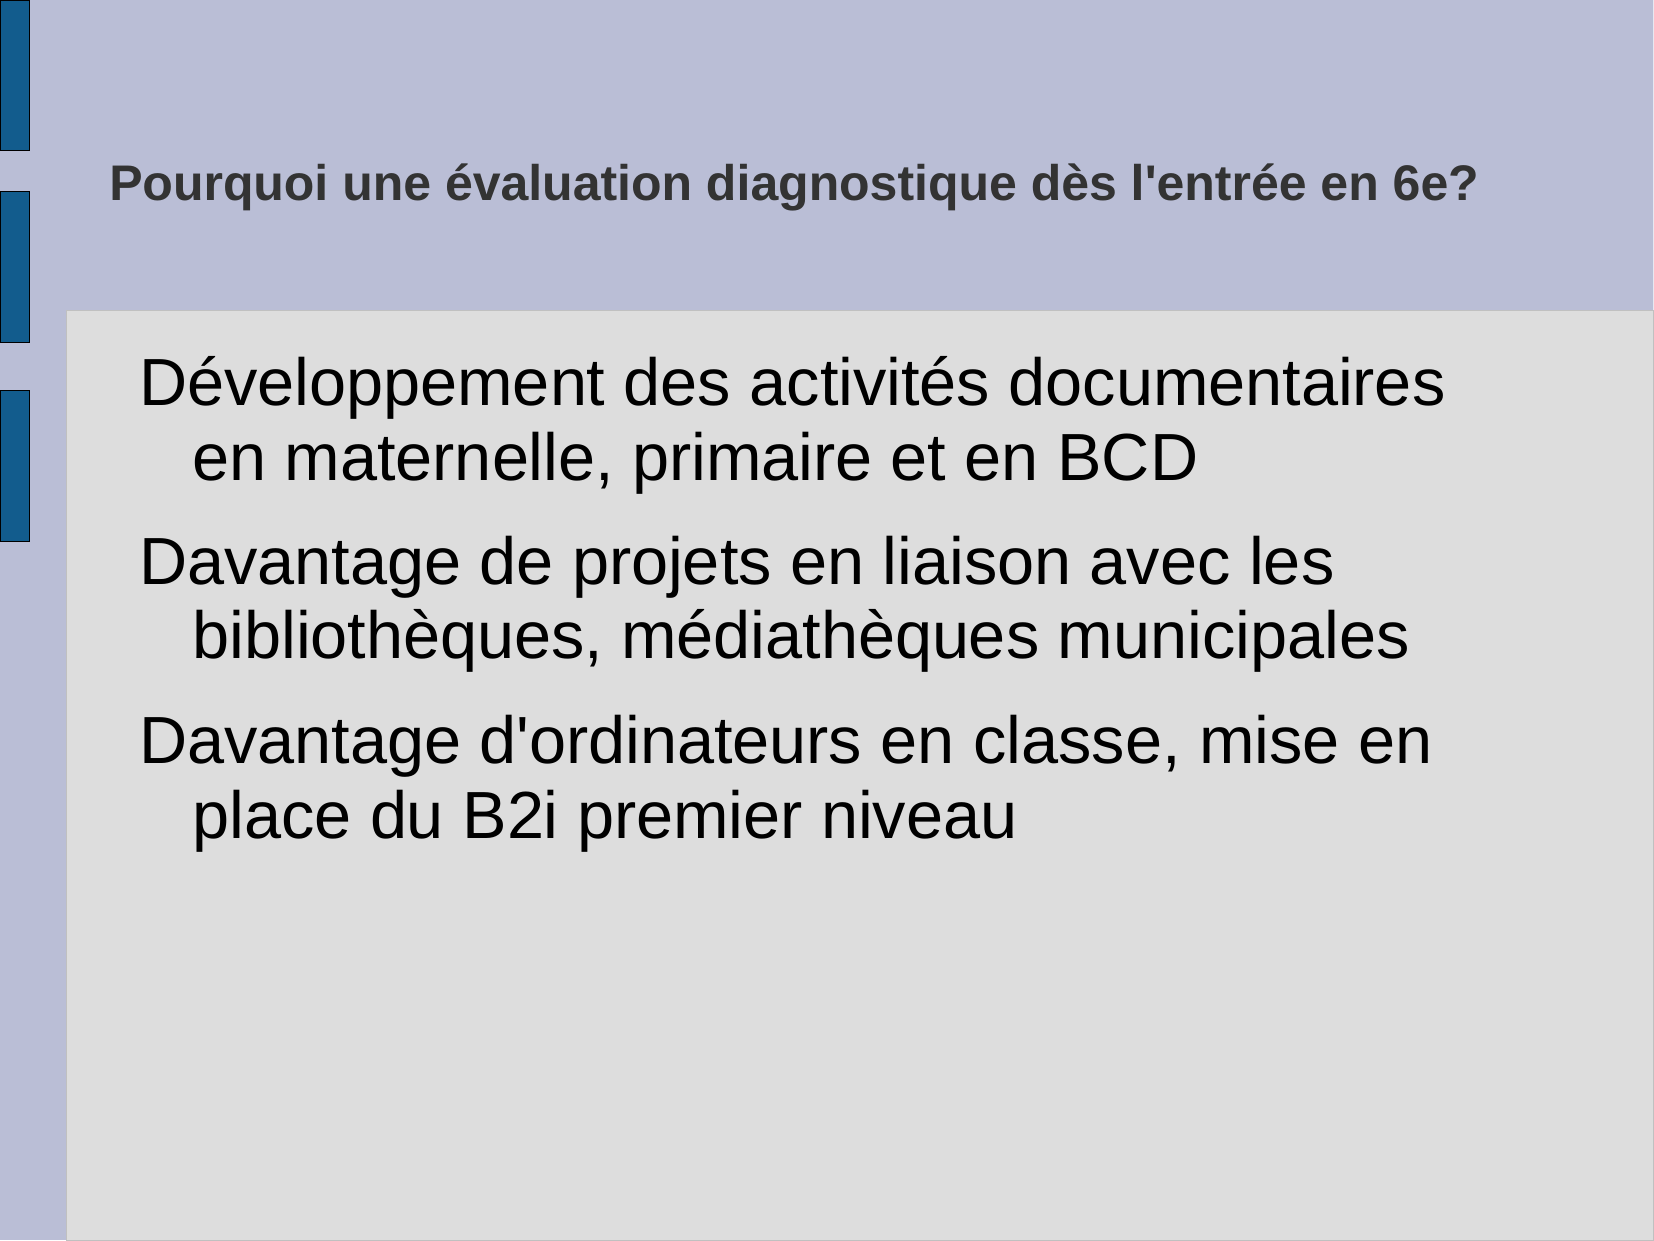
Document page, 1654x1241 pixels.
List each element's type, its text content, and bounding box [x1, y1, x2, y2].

list Développement des activités documentaires en maternelle, primaire et en BCD Davantage de projets en liaison avec les bibliothèques, médiathèques municipales Davantage d'ordinateurs en classe, mise en place du B2i premier niveau [121, 344, 1534, 1112]
title Pourquoi une évaluation diagnostique dès l'entrée en 6e? [88, 87, 1501, 280]
